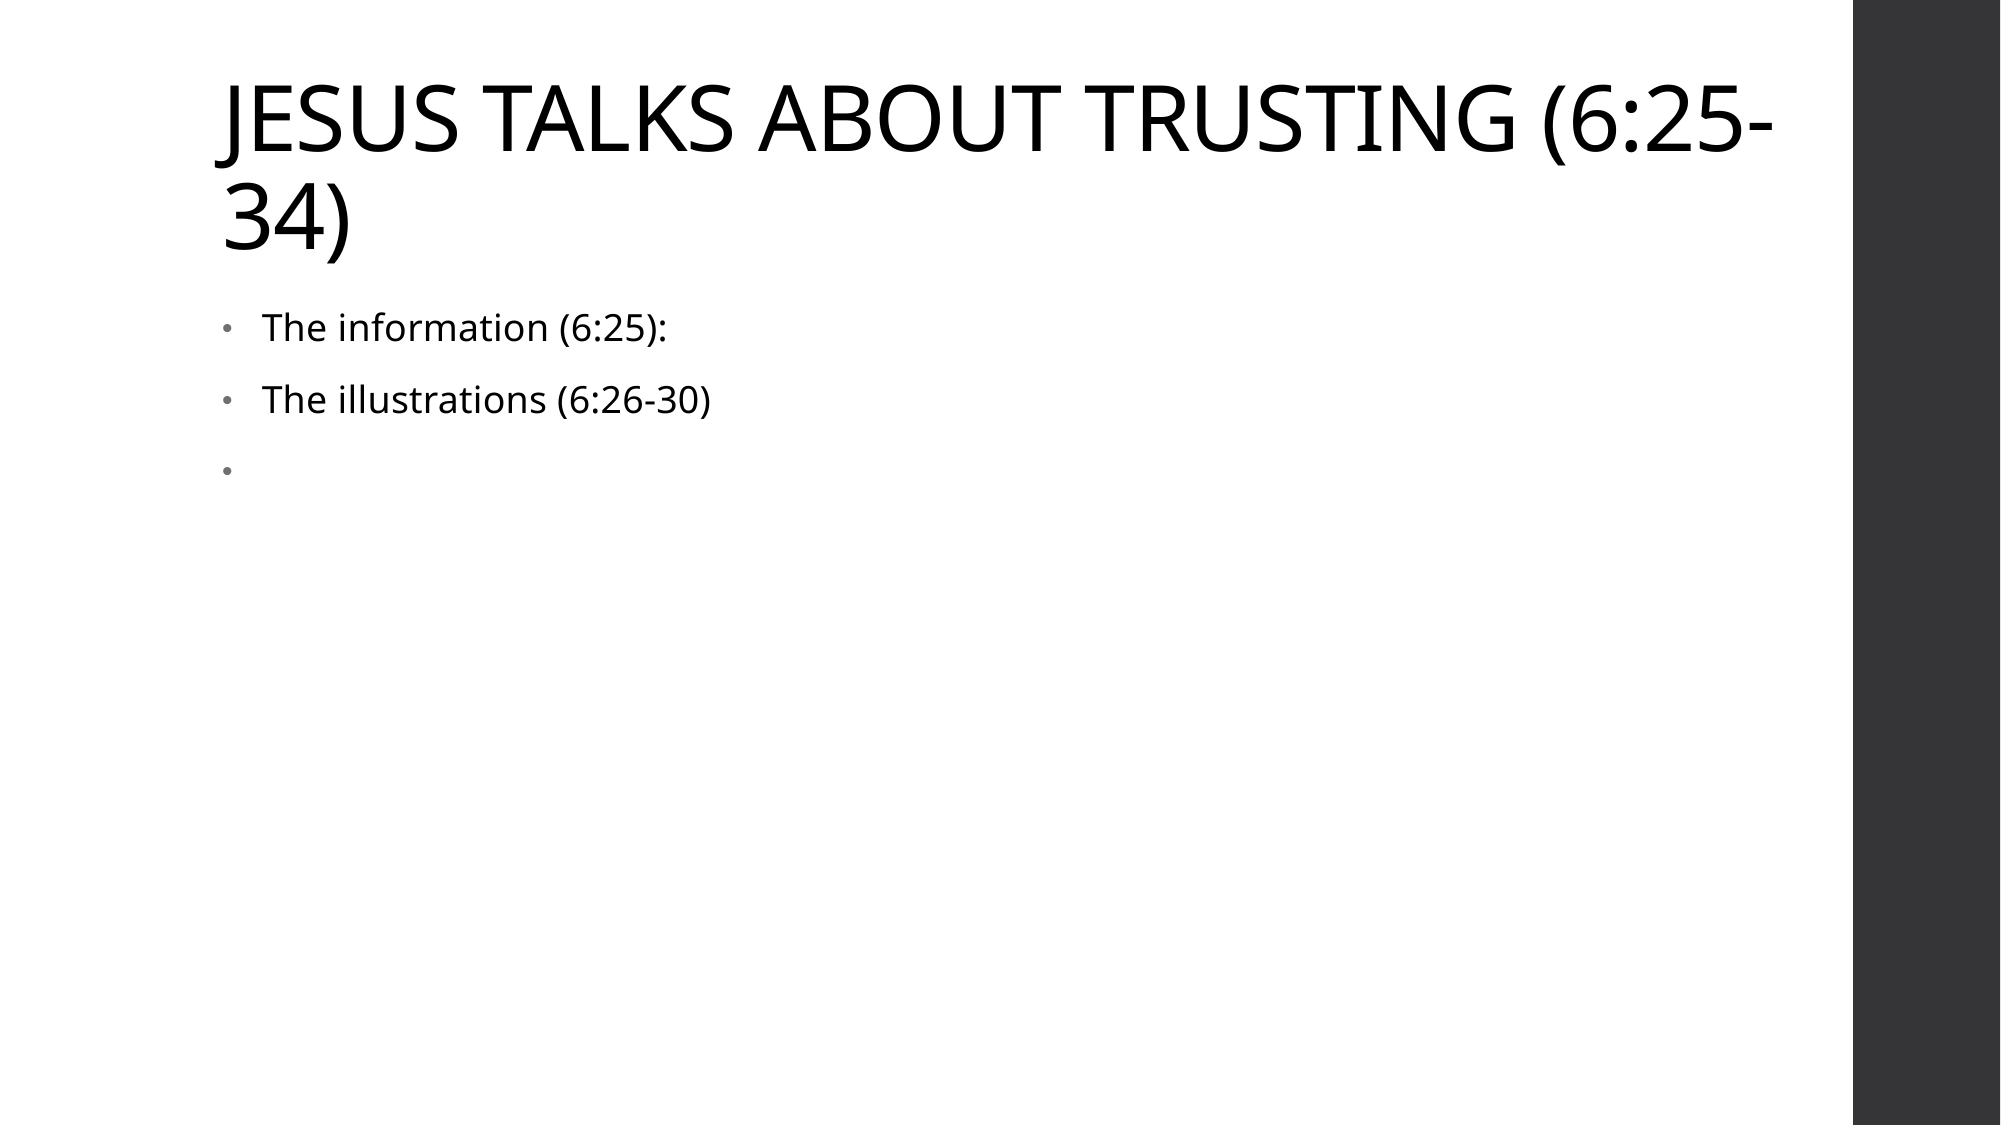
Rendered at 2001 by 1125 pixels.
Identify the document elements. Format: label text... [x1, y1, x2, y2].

list The information (6:25): The illustrations (6:26-30) [206, 299, 1617, 1014]
title JESUS TALKS ABOUT TRUSTING (6:25-34) [206, 60, 1797, 278]
